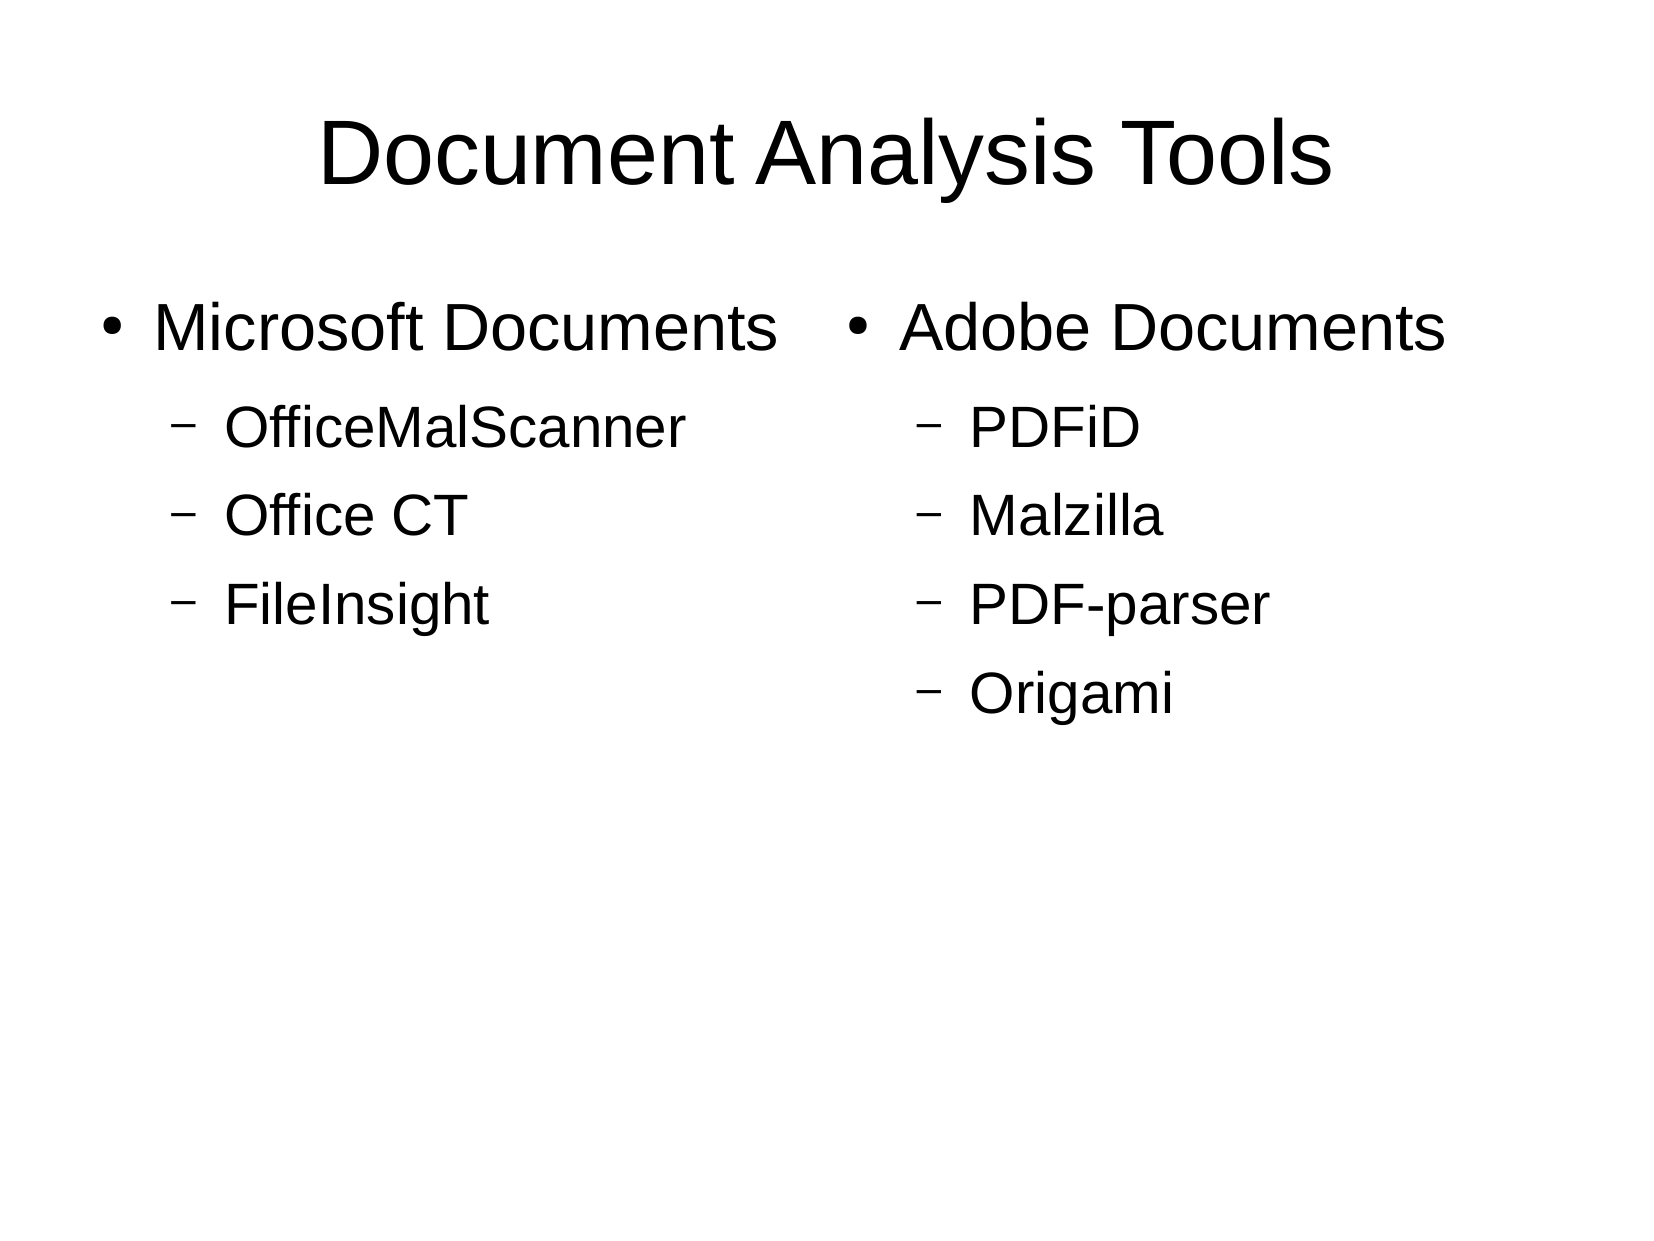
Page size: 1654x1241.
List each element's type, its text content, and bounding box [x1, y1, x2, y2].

list Microsoft Documents OfficeMalScanner Office CT FileInsight [82, 290, 793, 1010]
list Adobe Documents PDFiD Malzilla PDF-parser Origami [828, 290, 1539, 1010]
title Document Analysis Tools [82, 49, 1571, 257]
